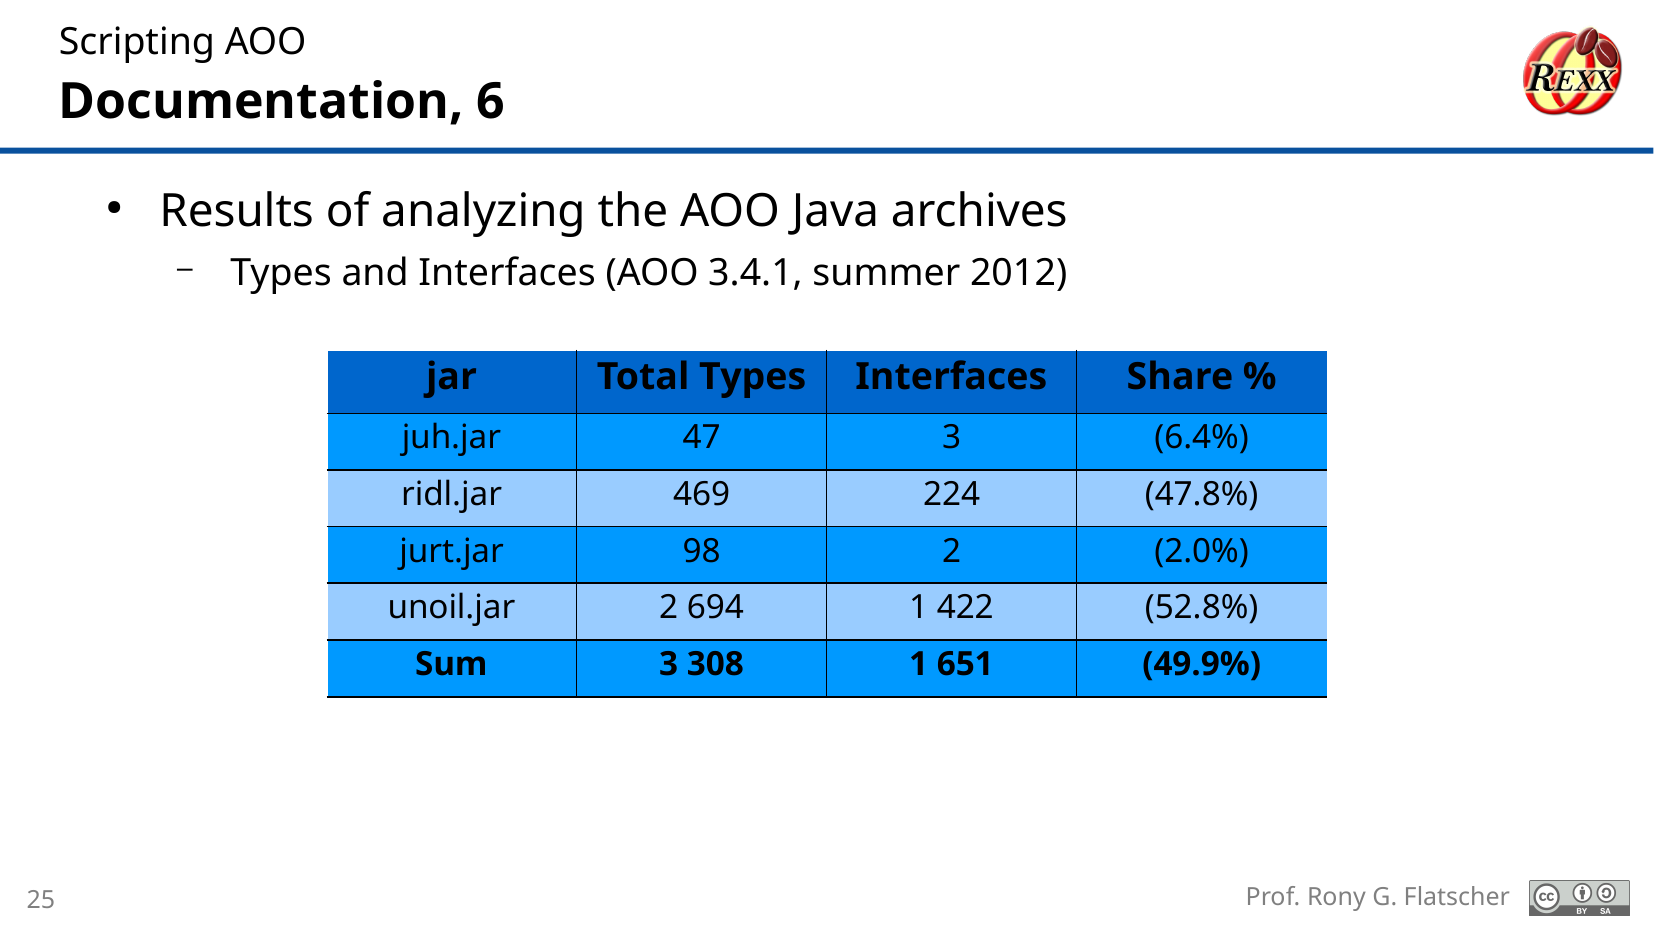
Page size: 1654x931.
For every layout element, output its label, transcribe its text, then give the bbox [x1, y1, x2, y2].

table_cell 3 308 [577, 641, 826, 696]
table_cell Sum [328, 641, 576, 696]
table_cell (6.4%) [1077, 414, 1327, 469]
table_cell 3 [827, 414, 1076, 469]
list Results of analyzing the AOO Java archives Types and Interfaces (AOO 3.4.1, summer 2012) [88, 177, 1577, 857]
table_cell 98 [577, 527, 826, 582]
table_header Total Types [577, 351, 826, 413]
table_cell juh.jar [328, 414, 576, 469]
title Scripting AOO Documentation, 6 [0, 0, 1625, 148]
table_cell ridl.jar [328, 471, 576, 526]
table_cell 469 [577, 471, 826, 526]
table_header Interfaces [827, 351, 1076, 413]
table_cell 1 422 [827, 584, 1076, 639]
table_cell (52.8%) [1077, 584, 1327, 639]
table_cell 47 [577, 414, 826, 469]
table_header jar [328, 351, 576, 413]
table_cell (2.0%) [1077, 527, 1327, 582]
table_cell (49.9%) [1077, 641, 1327, 696]
table_cell 2 694 [577, 584, 826, 639]
table_cell 1 651 [827, 641, 1076, 696]
table_cell unoil.jar [328, 584, 576, 639]
table_cell 2 [827, 527, 1076, 582]
table_cell jurt.jar [328, 527, 576, 582]
table_cell 224 [827, 471, 1076, 526]
table_cell (47.8%) [1077, 471, 1327, 526]
table_header Share % [1077, 351, 1327, 413]
